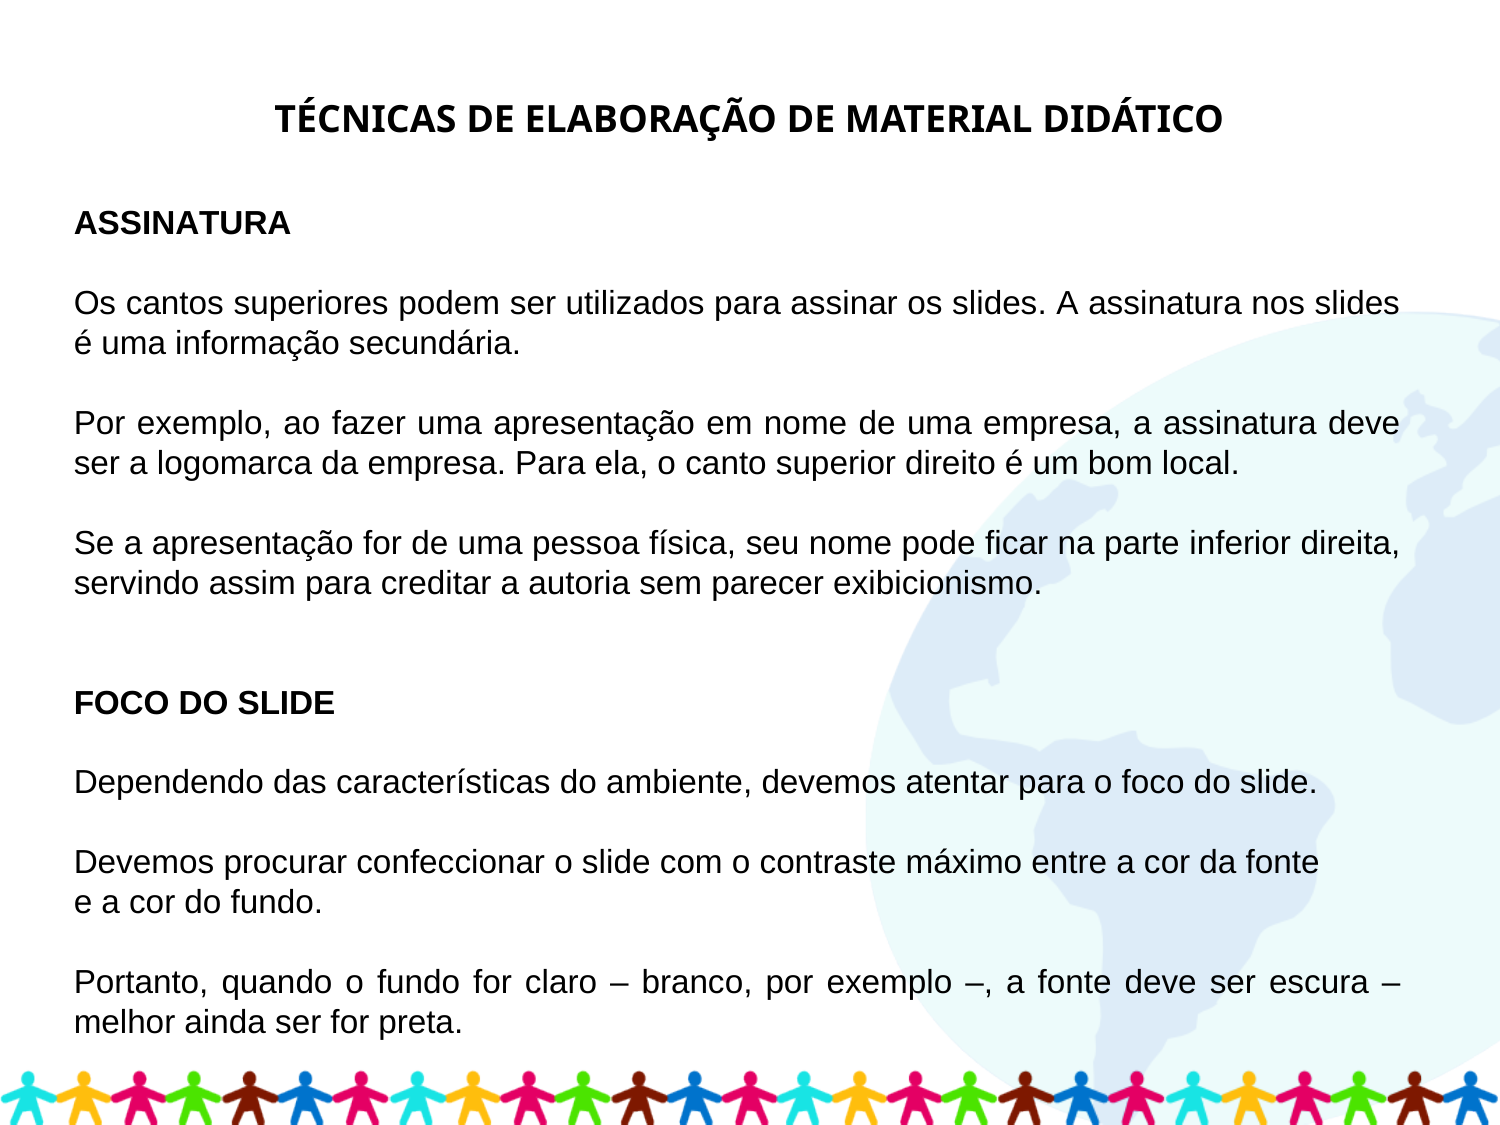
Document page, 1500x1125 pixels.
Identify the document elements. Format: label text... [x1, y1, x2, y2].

picture [0, 0, 1500, 1125]
title TÉCNICAS DE ELABORAÇÃO DE MATERIAL DIDÁTICO [74, 81, 1425, 156]
text_box ASSINATURA Os cantos superiores podem ser utilizados para assinar os slides. A assinatura nos slides é uma informação secundária. Por exemplo, ao fazer uma apresentação em nome de uma empresa, a assinatura deve ser a logomarca da empresa. Para ela, o canto superior direito é um bom local. Se a apresentação for de uma pessoa física, seu nome pode ficar na parte inferior direita, servindo assim para creditar a autoria sem parecer exibicionismo. FOCO DO SLIDE Dependendo das características do ambiente, devemos atentar para o foco do slide. Devemos procurar confeccionar o slide com o contraste máximo entre a cor da fonte e a cor do fundo. Portanto, quando o fundo for claro – branco, por exemplo –, a fonte deve ser escura – melhor ainda ser for preta. [59, 154, 1418, 1048]
